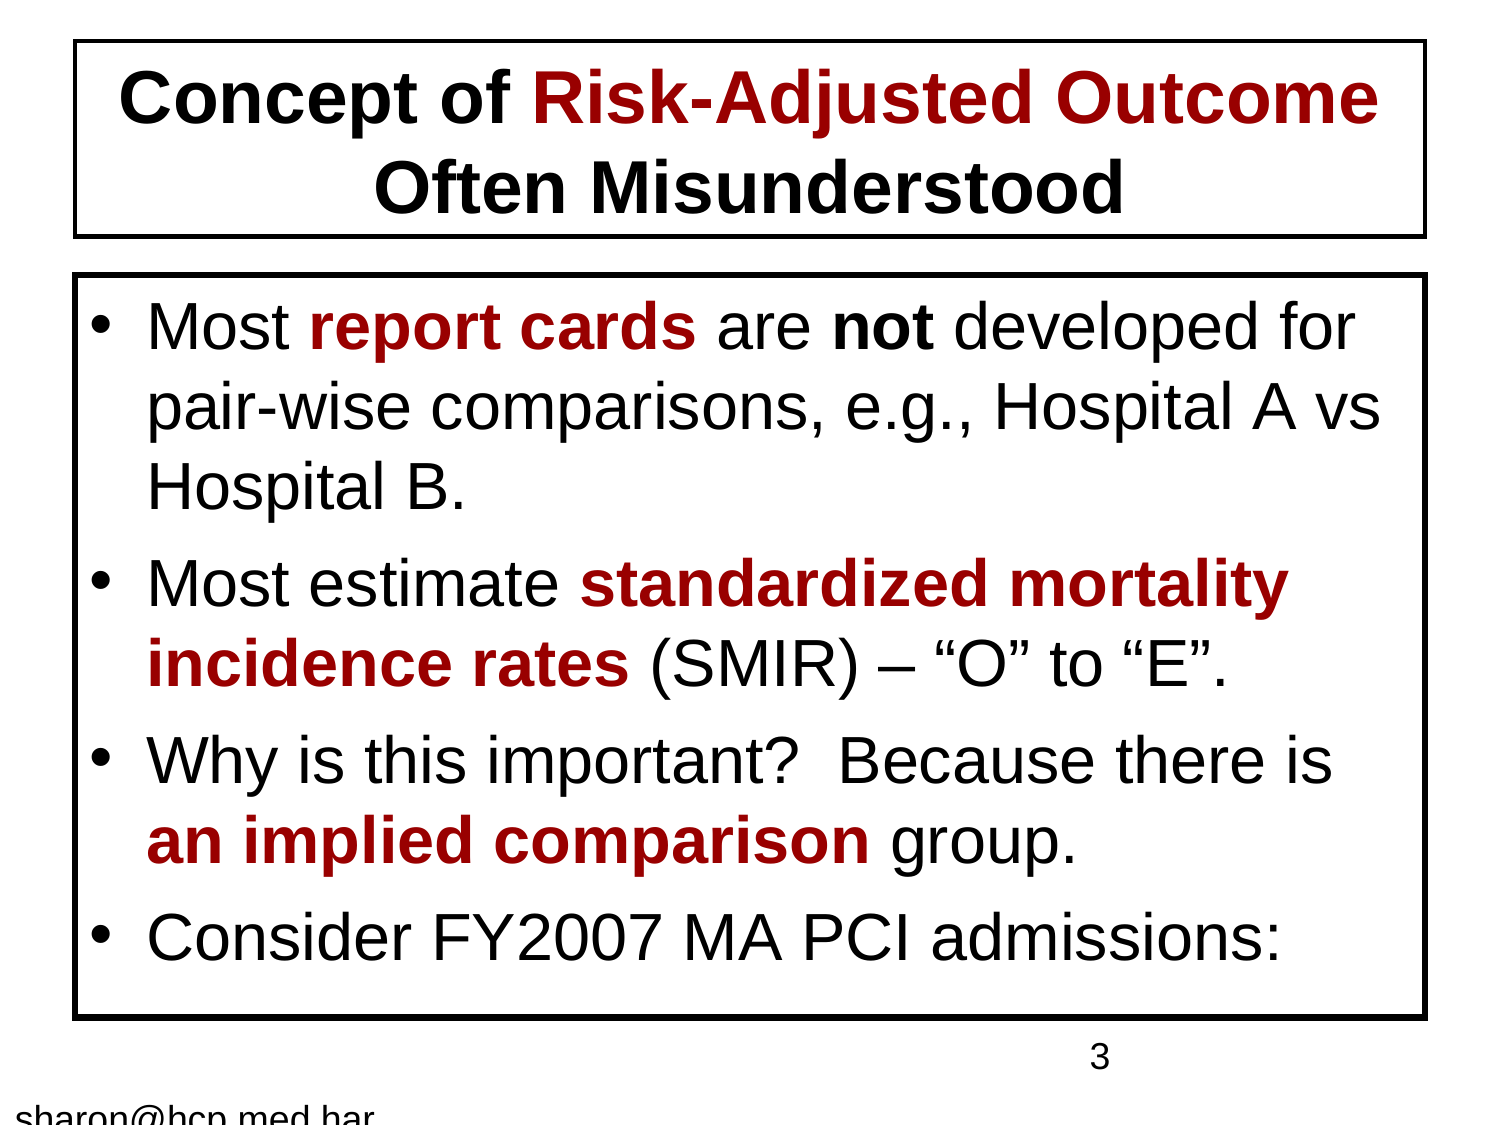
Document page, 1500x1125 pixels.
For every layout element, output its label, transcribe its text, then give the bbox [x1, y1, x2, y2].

list Most report cards are not developed for pair-wise comparisons, e.g., Hospital A vs Hospital B. Most estimate standardized mortality incidence rates (SMIR) – “O” to “E”. Why is this important? Because there is an implied comparison group. Consider FY2007 MA PCI admissions: [75, 275, 1426, 1018]
title Concept of Risk-Adjusted Outcome Often Misunderstood [75, 41, 1426, 237]
